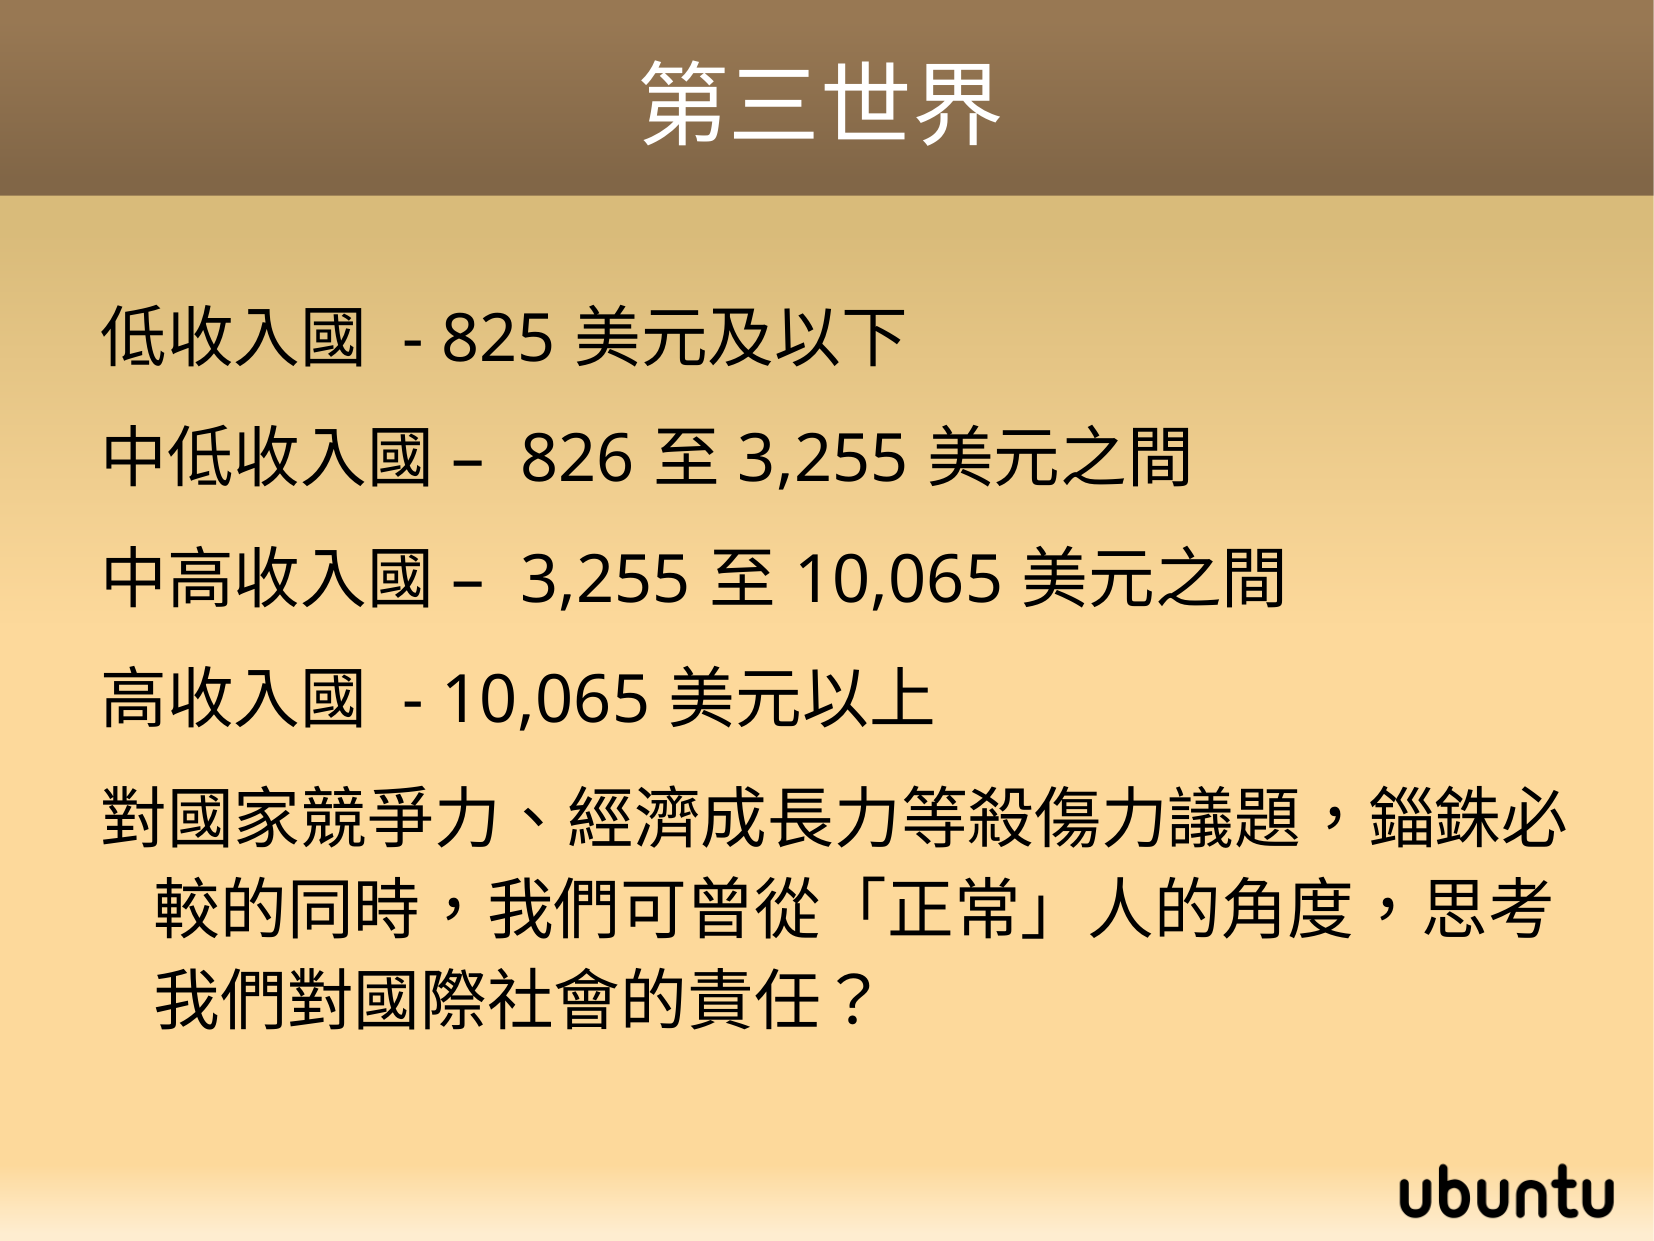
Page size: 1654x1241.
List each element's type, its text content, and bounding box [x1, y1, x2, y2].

title 第三世界 [76, 7, 1565, 200]
picture [0, 0, 1654, 1241]
list 低收入國 - 825美元及以下 中低收入國 – 826至3,255美元之間 中高收入國 – 3,255至10,065美元之間 高收入國 - 10,065美元以上 對國家競爭力、經濟成長力等殺傷力議題，錙銖必較的同時，我們可曾從「正常」人的角度，思考我們對國際社會的責任？ [82, 290, 1571, 1094]
